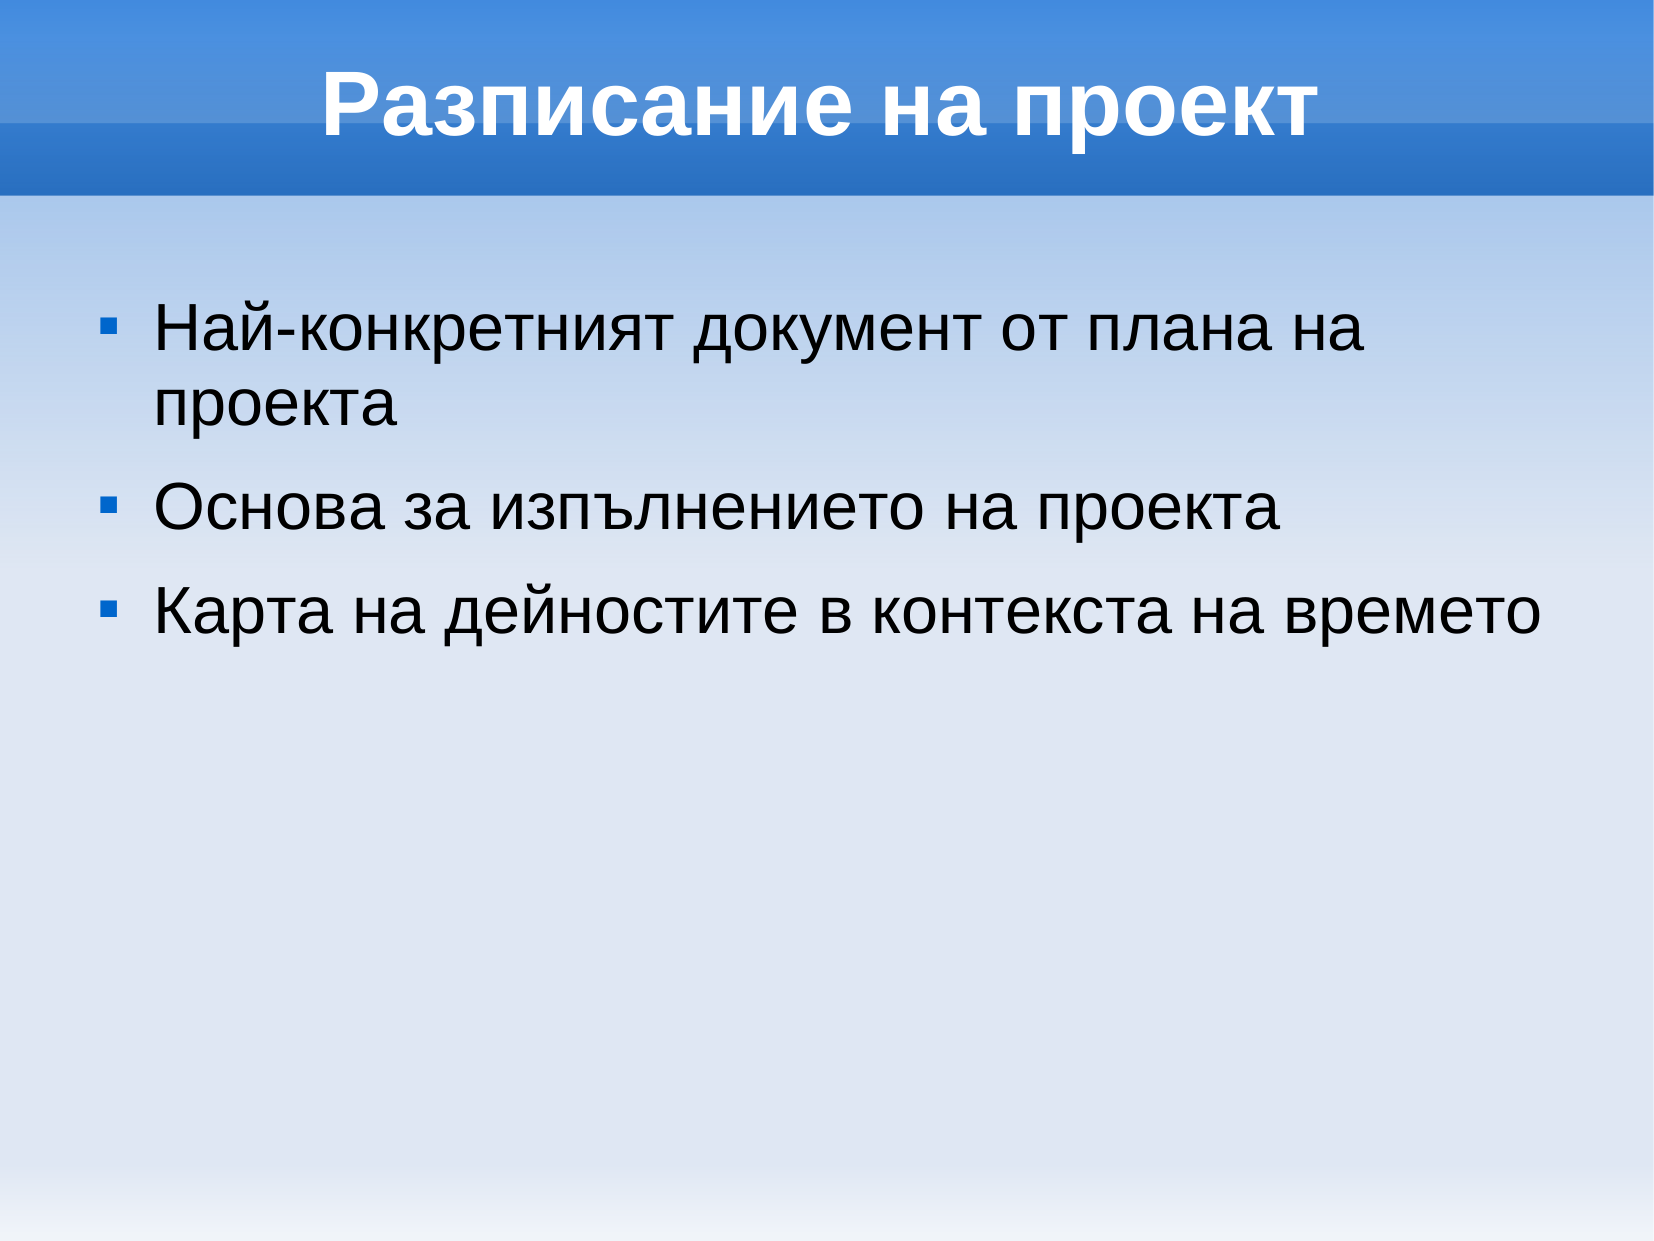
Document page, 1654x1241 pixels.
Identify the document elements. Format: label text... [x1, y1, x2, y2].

list Най-конкретният документ от плана на проекта Основа за изпълнението на проекта Карта на дейностите в контекста на времето [82, 290, 1571, 1094]
picture [0, 0, 1654, 1241]
title Разписание на проект [76, 0, 1565, 208]
